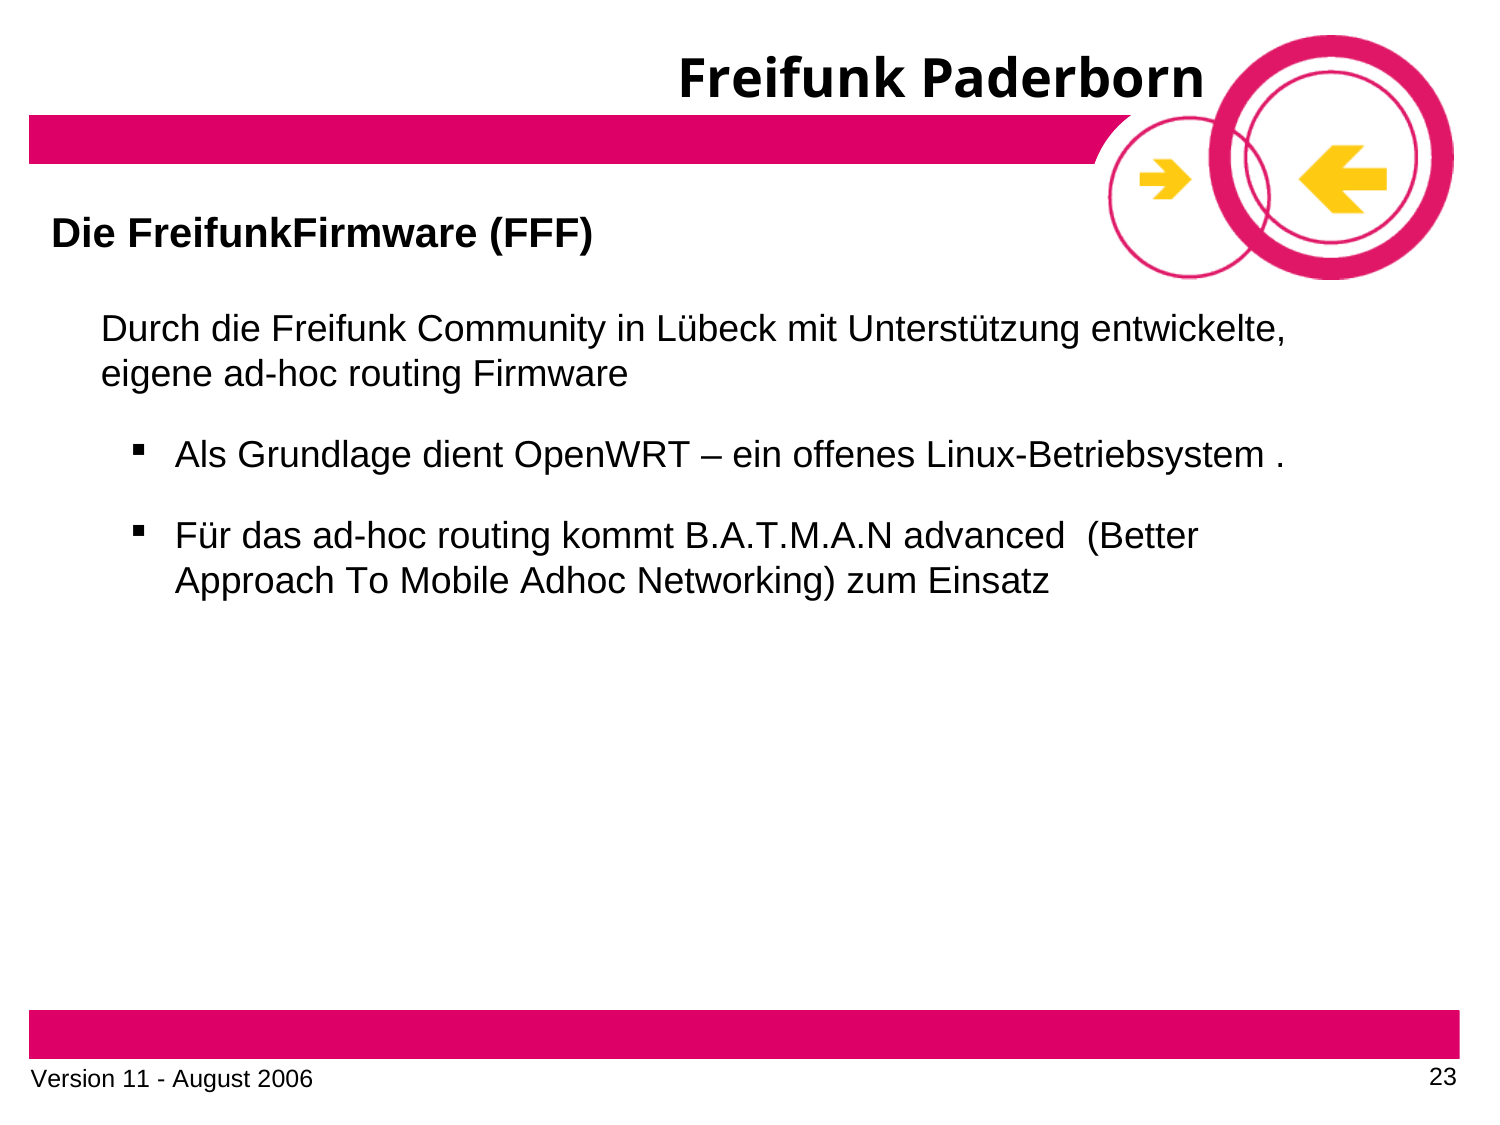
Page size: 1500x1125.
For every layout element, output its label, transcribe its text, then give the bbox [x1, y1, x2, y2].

picture [1107, 35, 1454, 280]
text_box Die FreifunkFirmware (FFF) [51, 206, 1044, 286]
text_box Durch die Freifunk Community in Lübeck mit Unterstützung entwickelte, eigene ad-hoc routing Firmware Als Grundlage dient OpenWRT – ein offenes Linux-Betriebsystem . Für das ad-hoc routing kommt B.A.T.M.A.N advanced (Better Approach To Mobile Adhoc Networking) zum Einsatz [100, 304, 1330, 942]
